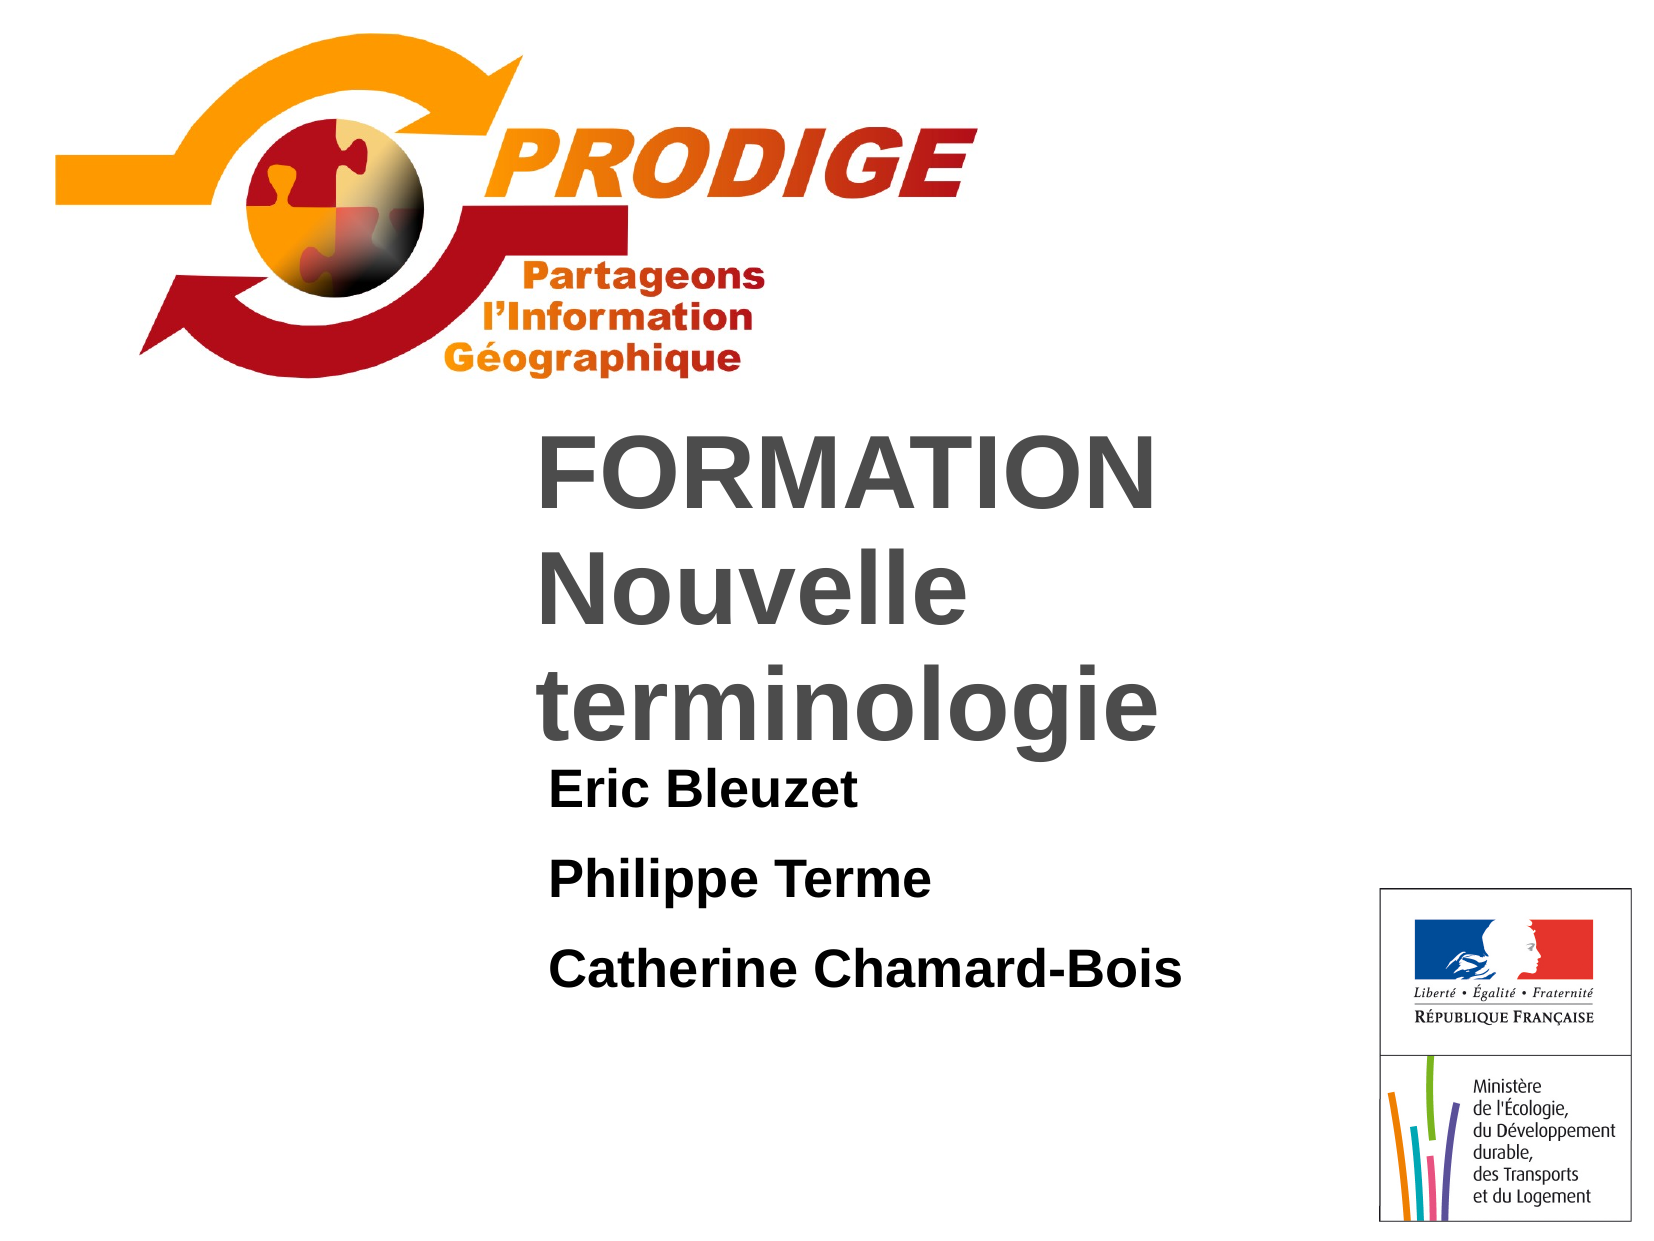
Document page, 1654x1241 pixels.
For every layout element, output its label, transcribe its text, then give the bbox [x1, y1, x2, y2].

picture [55, 33, 978, 379]
subtitle Eric Bleuzet Philippe Terme Catherine Chamard-Bois [548, 757, 1336, 999]
title FORMATION Nouvelle terminologie [535, 413, 1480, 763]
picture [1379, 888, 1632, 1222]
